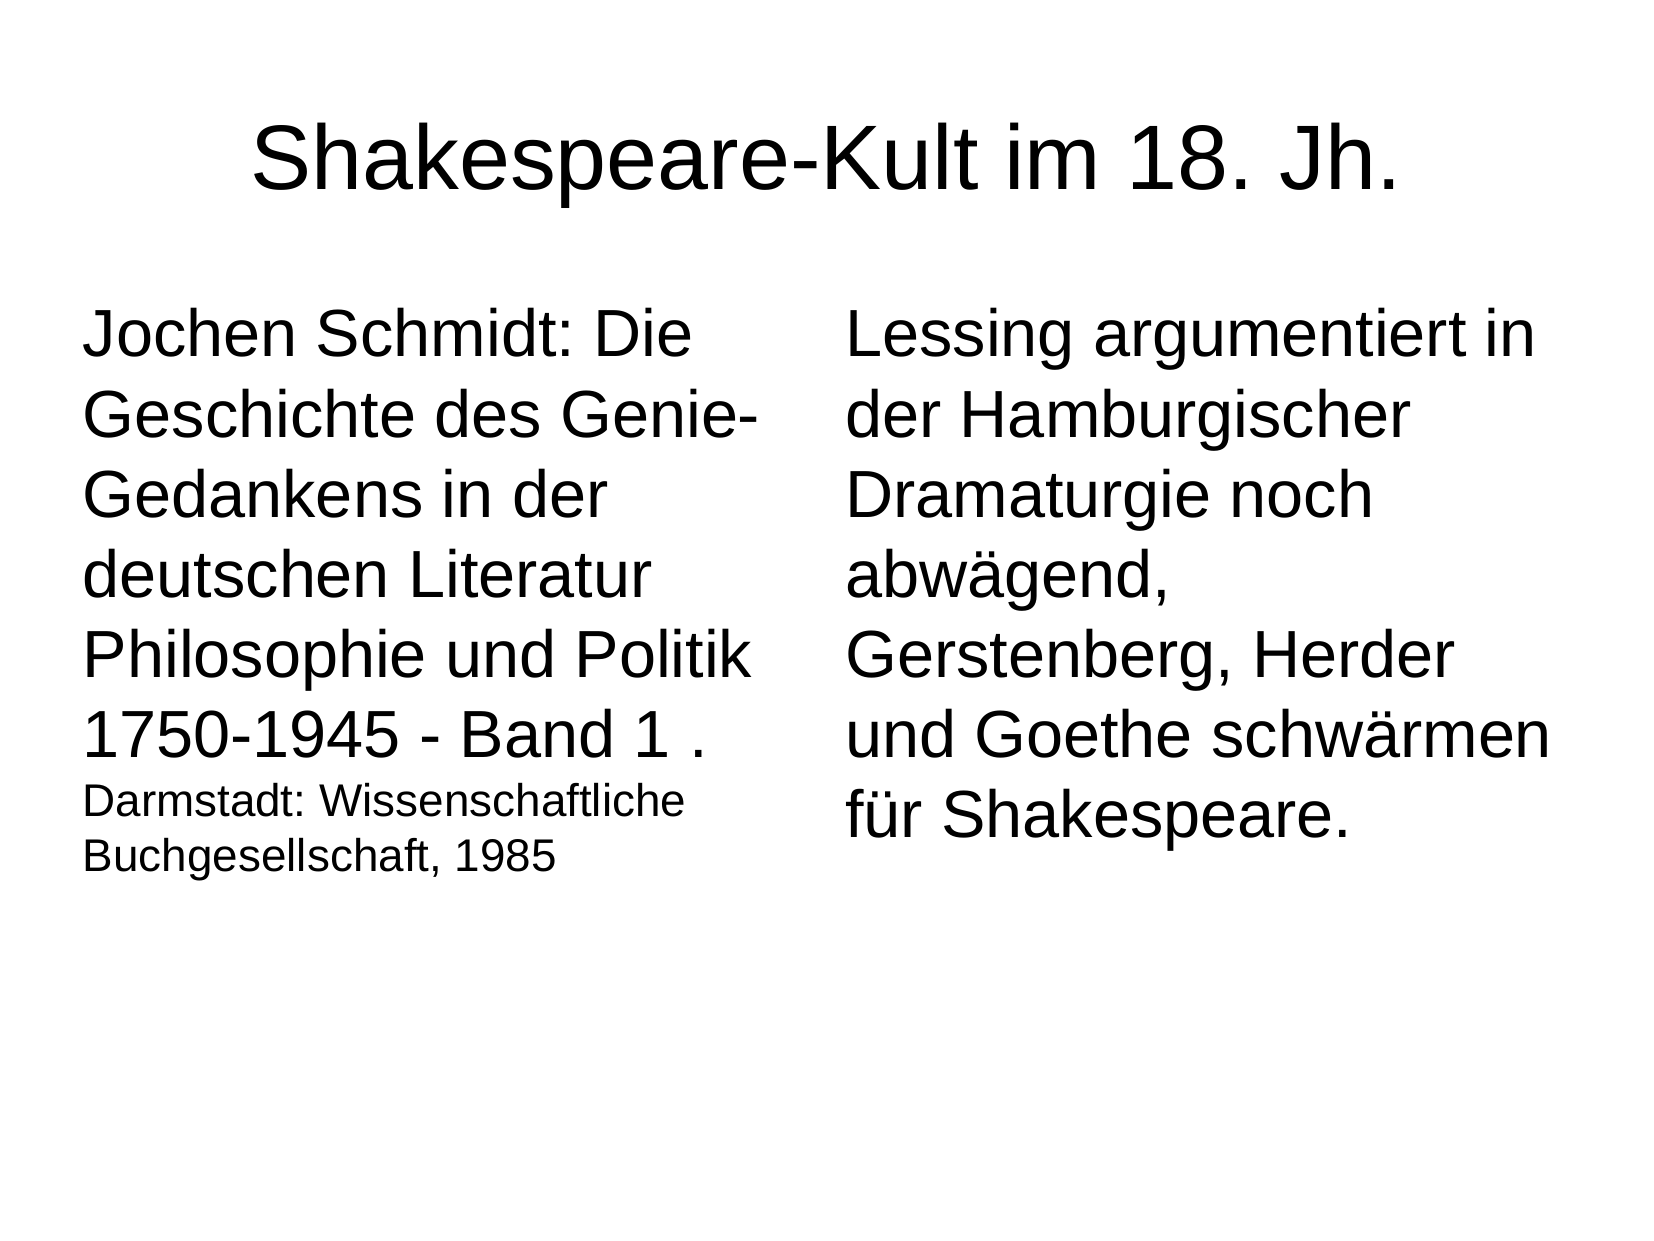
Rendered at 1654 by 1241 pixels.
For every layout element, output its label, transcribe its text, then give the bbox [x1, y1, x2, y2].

list Lessing argumentiert in der Hamburgischer Dramaturgie noch abwägend, Gerstenberg, Herder und Goethe schwärmen für Shakespeare. [845, 290, 1572, 1010]
list Jochen Schmidt: Die Geschichte des Genie-Gedankens in der deutschen Literatur Philosophie und Politik 1750-1945 - Band 1 . Darmstadt: Wissenschaftliche Buchgesellschaft, 1985 [82, 290, 809, 1010]
title Shakespeare-Kult im 18. Jh. [82, 49, 1571, 257]
